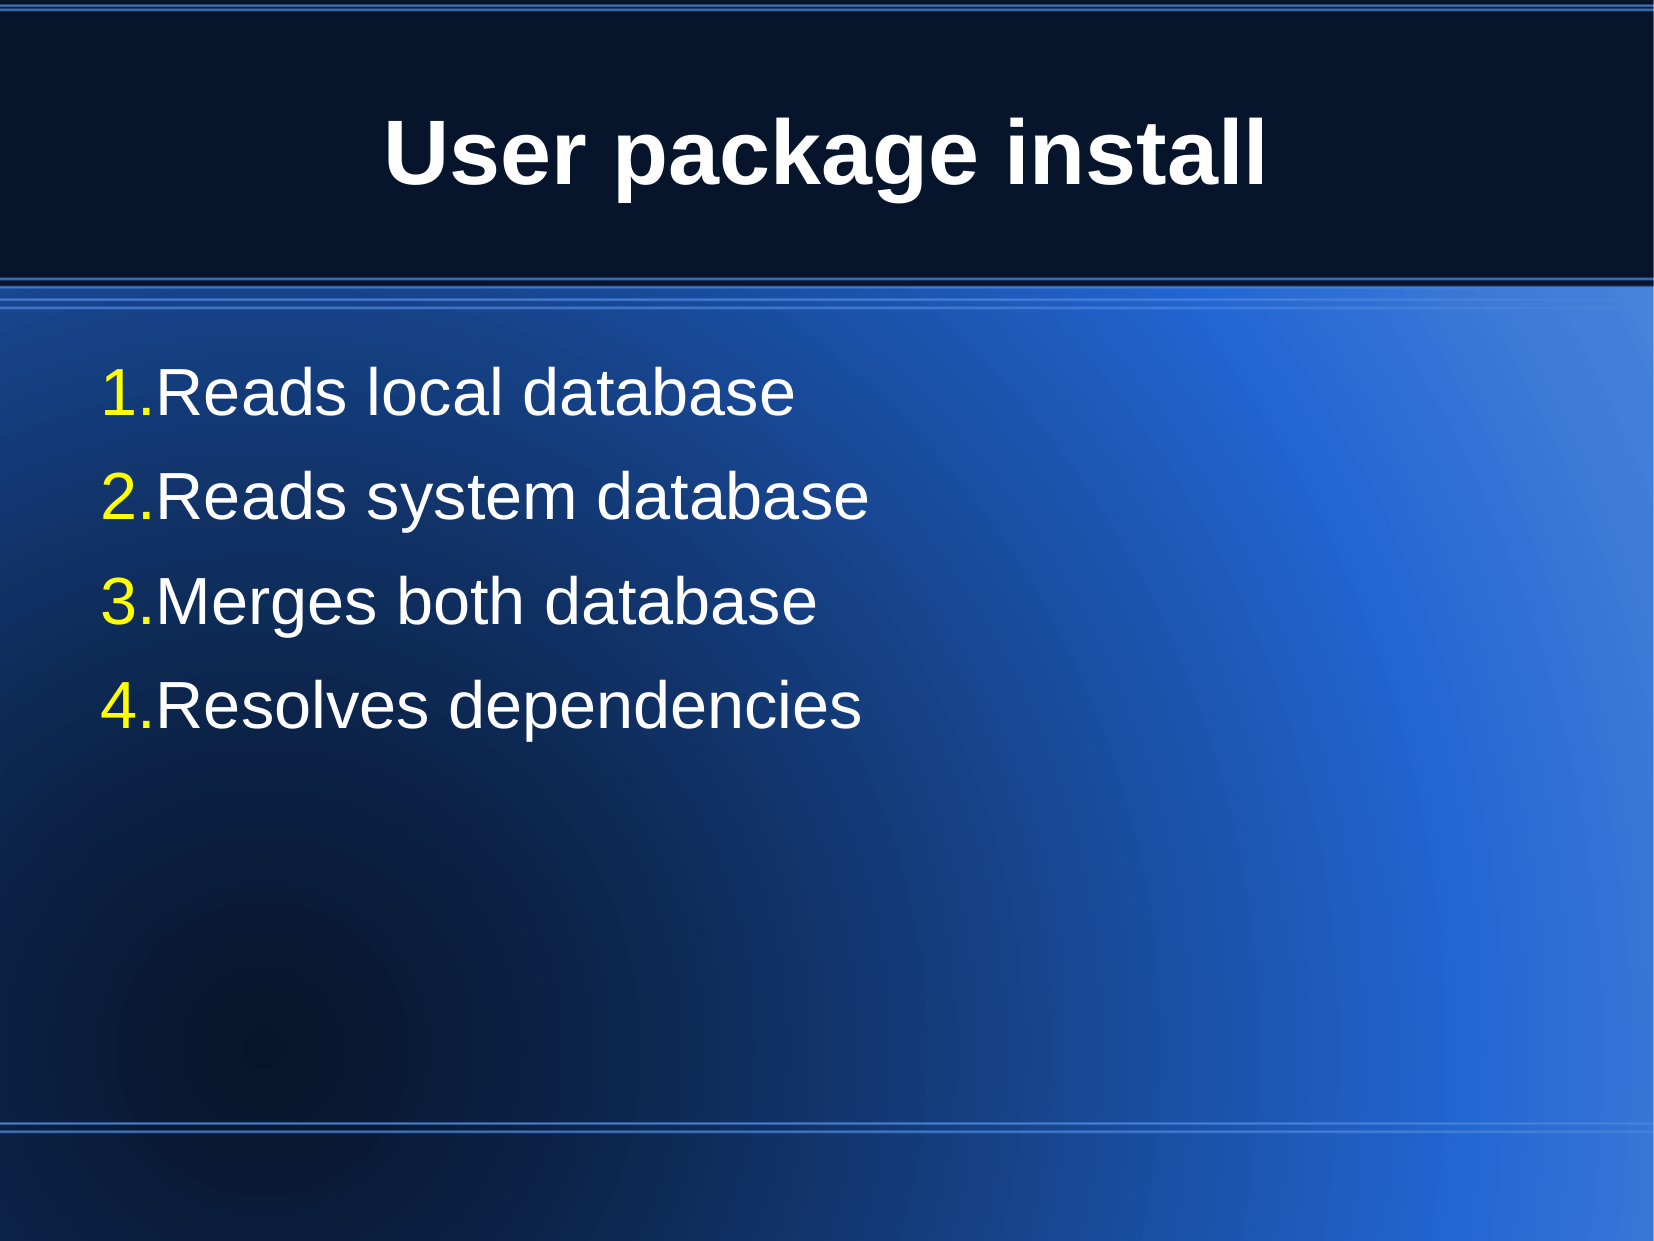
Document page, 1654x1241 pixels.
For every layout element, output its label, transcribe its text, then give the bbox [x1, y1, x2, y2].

title User package install [82, 56, 1571, 250]
picture [0, 0, 1654, 1241]
list Reads local database Reads system database Merges both database Resolves dependencies [82, 355, 1571, 1159]
